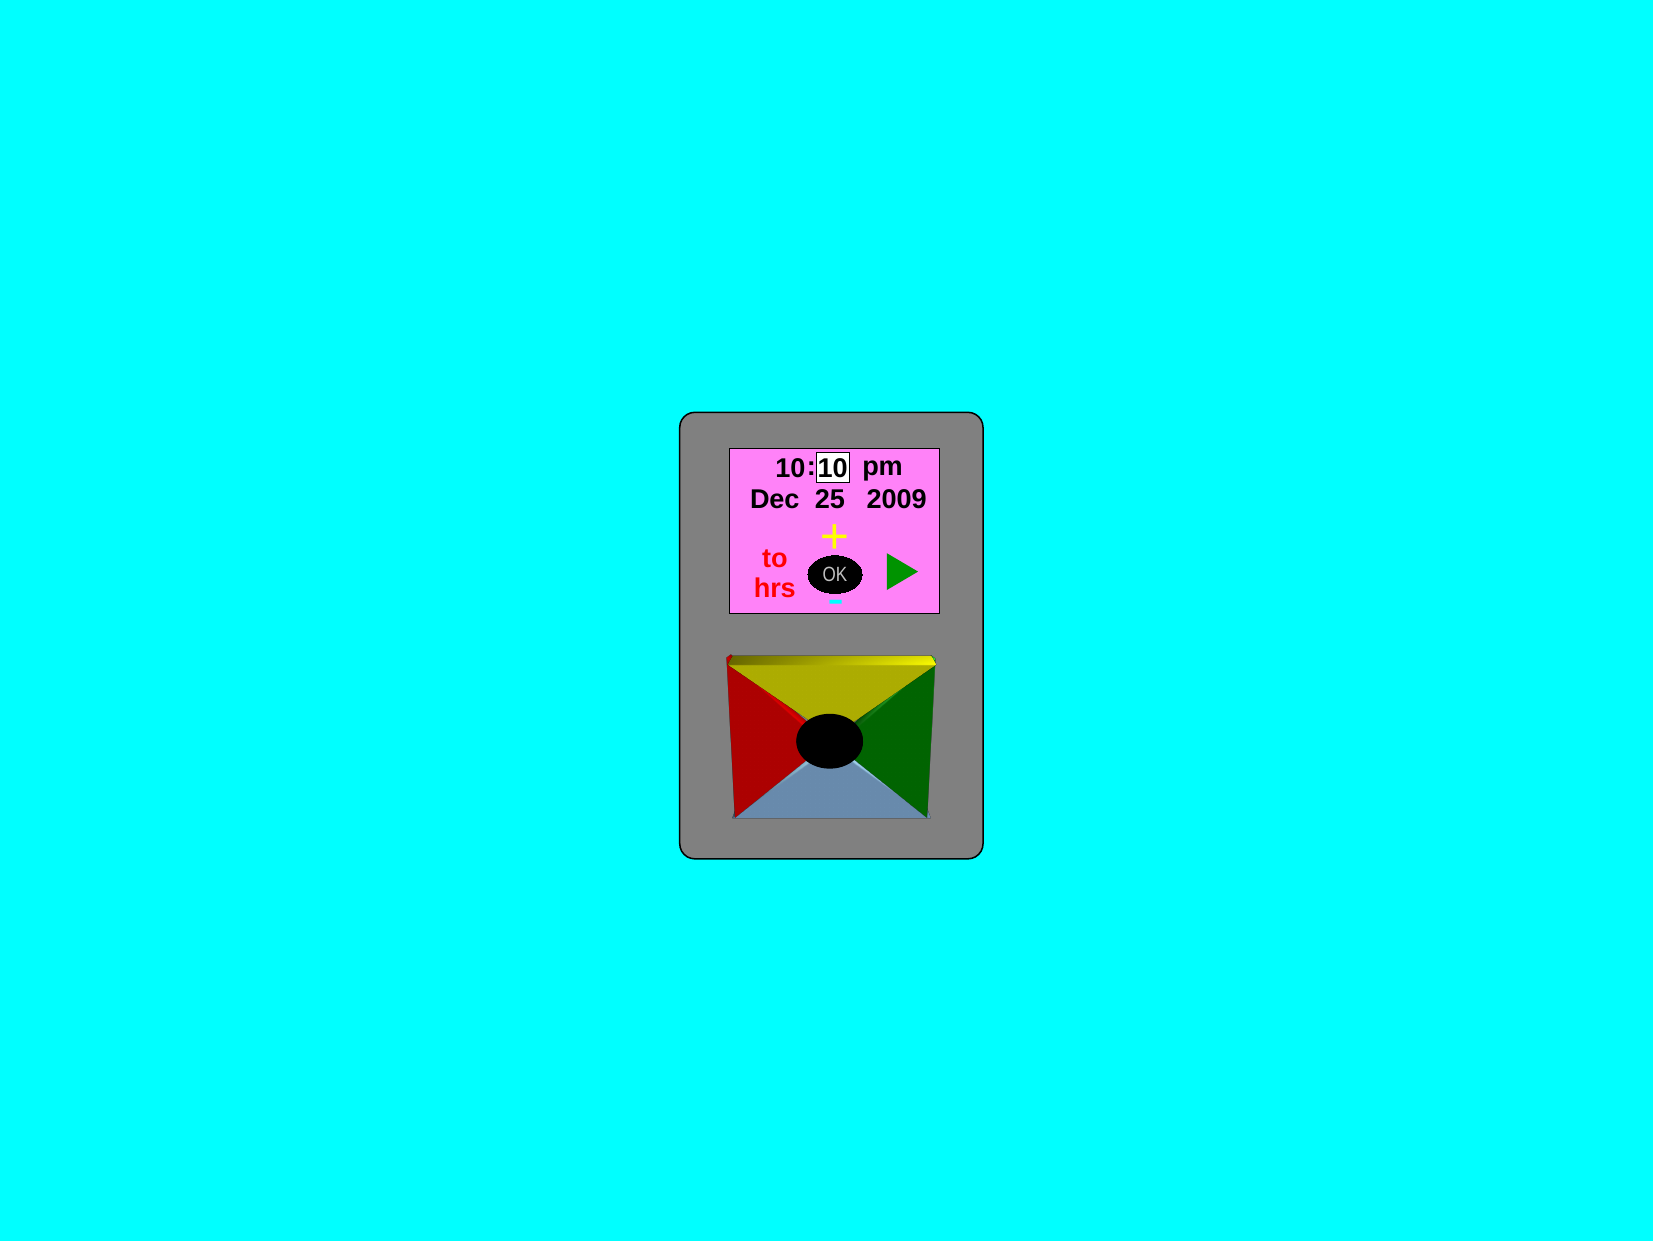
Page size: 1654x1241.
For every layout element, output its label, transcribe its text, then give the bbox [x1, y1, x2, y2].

text_box to hrs [712, 535, 838, 612]
text_box - [812, 584, 860, 634]
text_box + [805, 501, 865, 573]
text_box Dec [735, 476, 799, 522]
text_box [679, 412, 984, 859]
text_box OK [838, 555, 863, 594]
text_box 2009 [851, 477, 942, 523]
text_box 10 [821, 445, 863, 491]
text_box 10 [760, 445, 821, 491]
text_box : [792, 444, 831, 490]
text_box 25 [799, 491, 851, 523]
text_box pm [847, 443, 918, 489]
